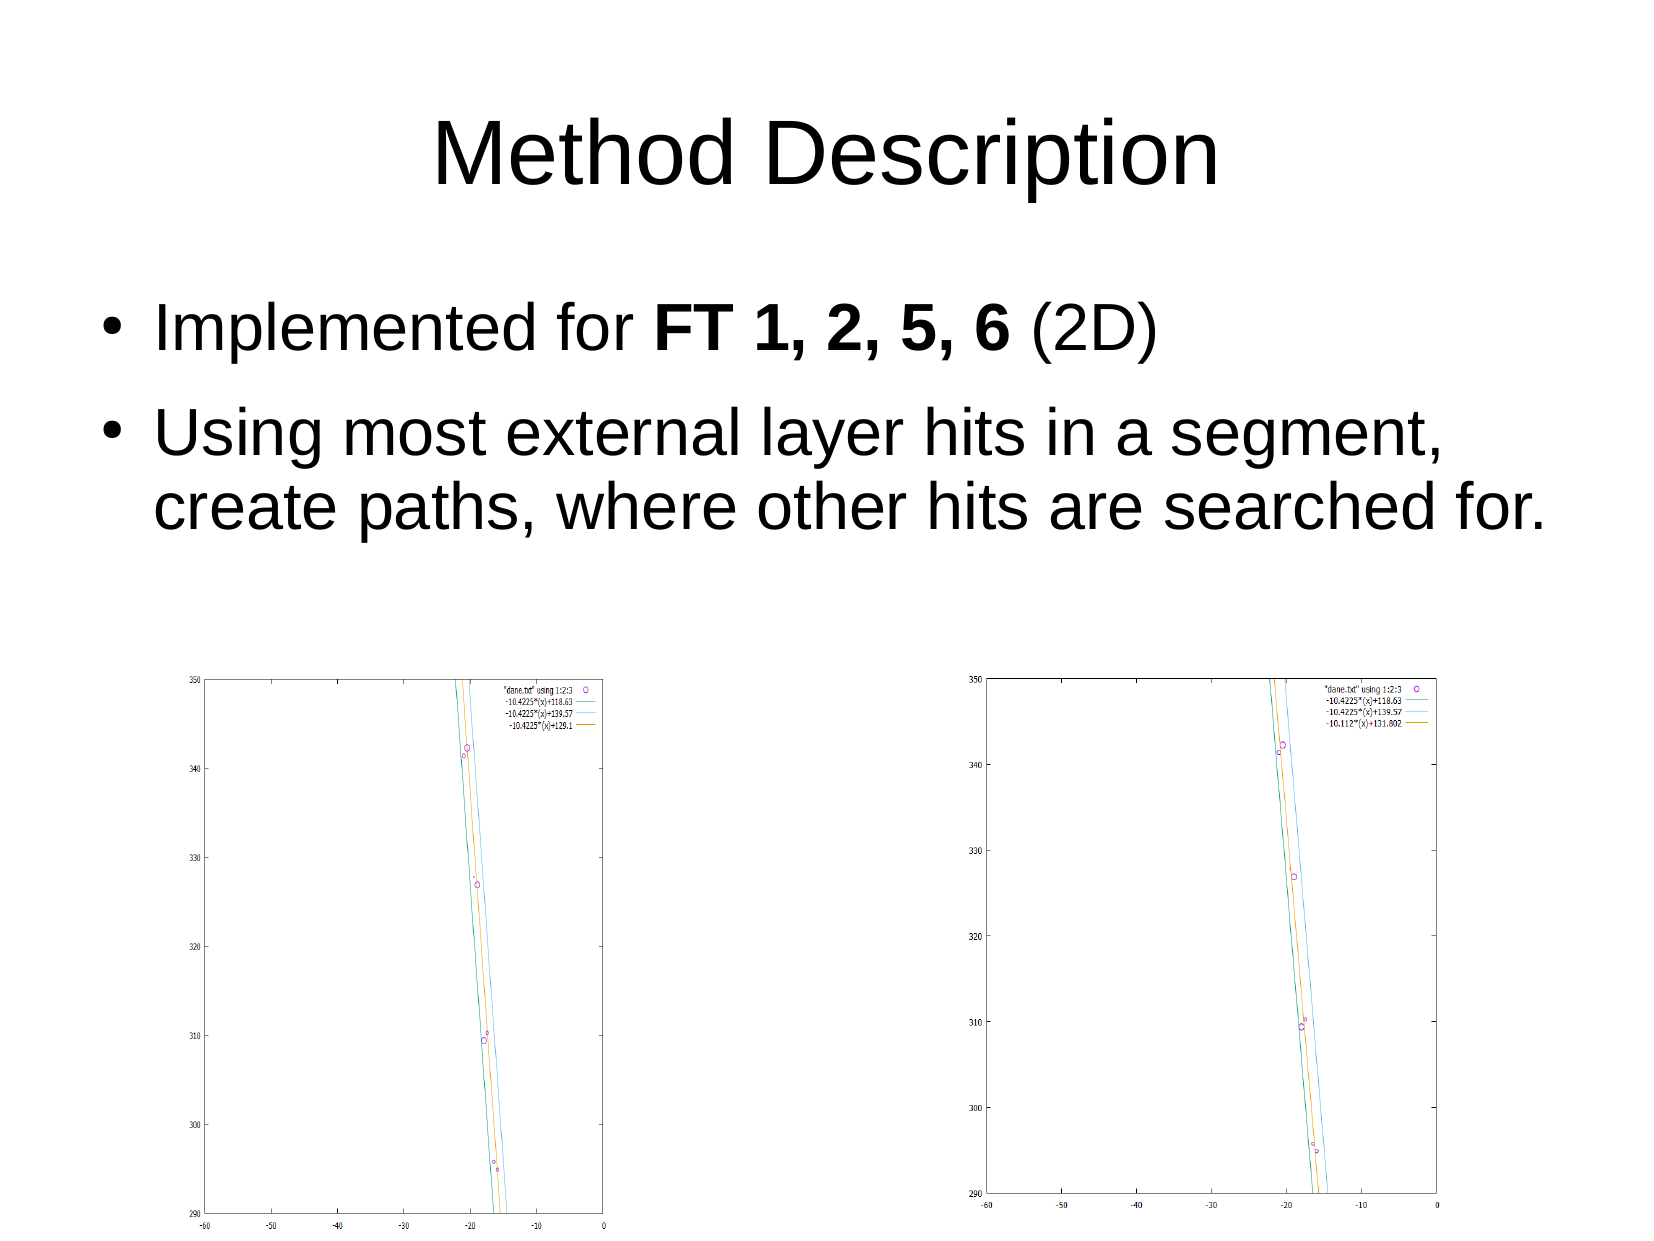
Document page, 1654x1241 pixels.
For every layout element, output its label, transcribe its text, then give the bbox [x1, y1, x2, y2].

list Implemented for FT 1, 2, 5, 6 (2D) Using most external layer hits in a segment, create paths, where other hits are searched for. [82, 290, 1571, 668]
title Method Description [82, 49, 1571, 257]
picture [0, 668, 1654, 1236]
